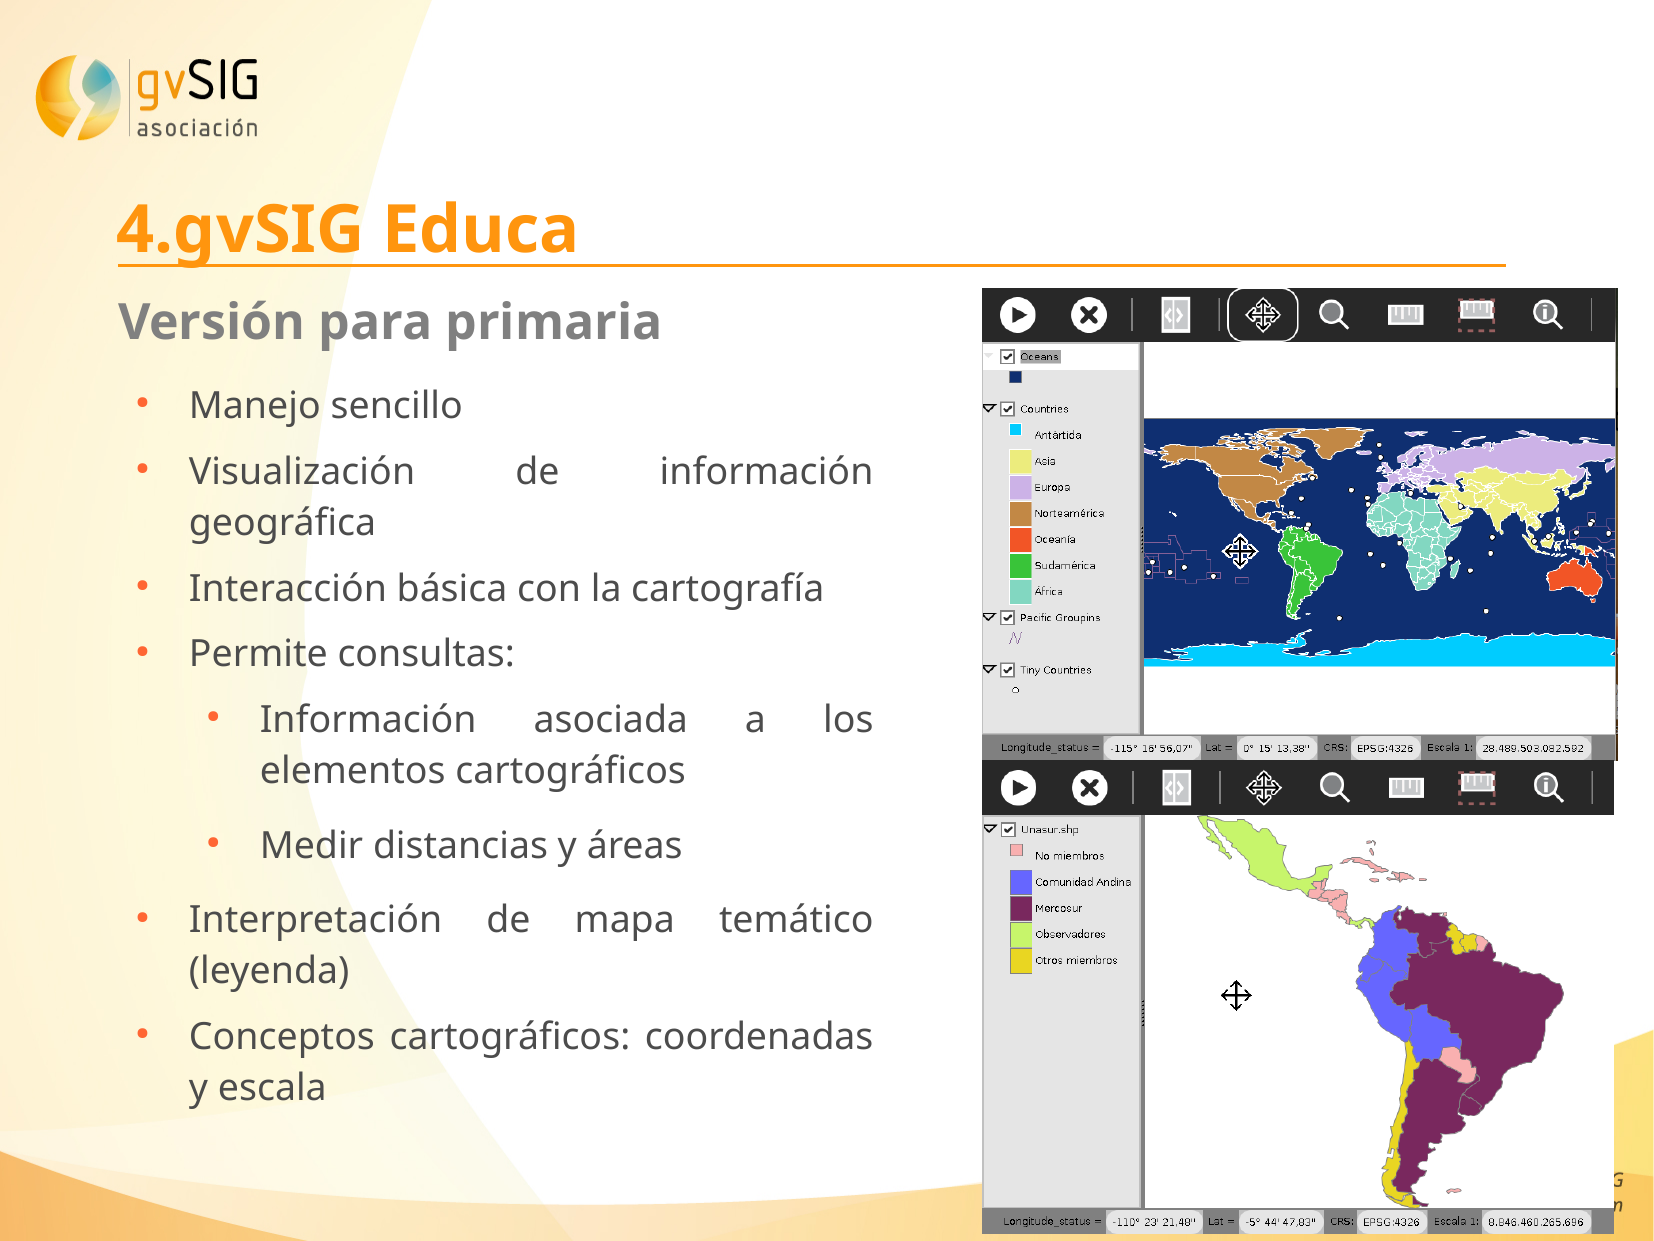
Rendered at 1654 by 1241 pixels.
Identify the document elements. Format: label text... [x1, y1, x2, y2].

title 4.gvSIG Educa [116, 177, 1605, 276]
list Manejo sencillo Visualización de información geográfica Interacción básica con la cartografía Permite consultas: Información asociada a los elementos cartográficos Medir distancias y áreas Interpretación de mapa temático (leyenda) Conceptos cartográficos: coordenadas y escala [118, 312, 875, 1070]
title Versión para primaria [118, 276, 857, 312]
picture [0, 0, 1654, 1241]
